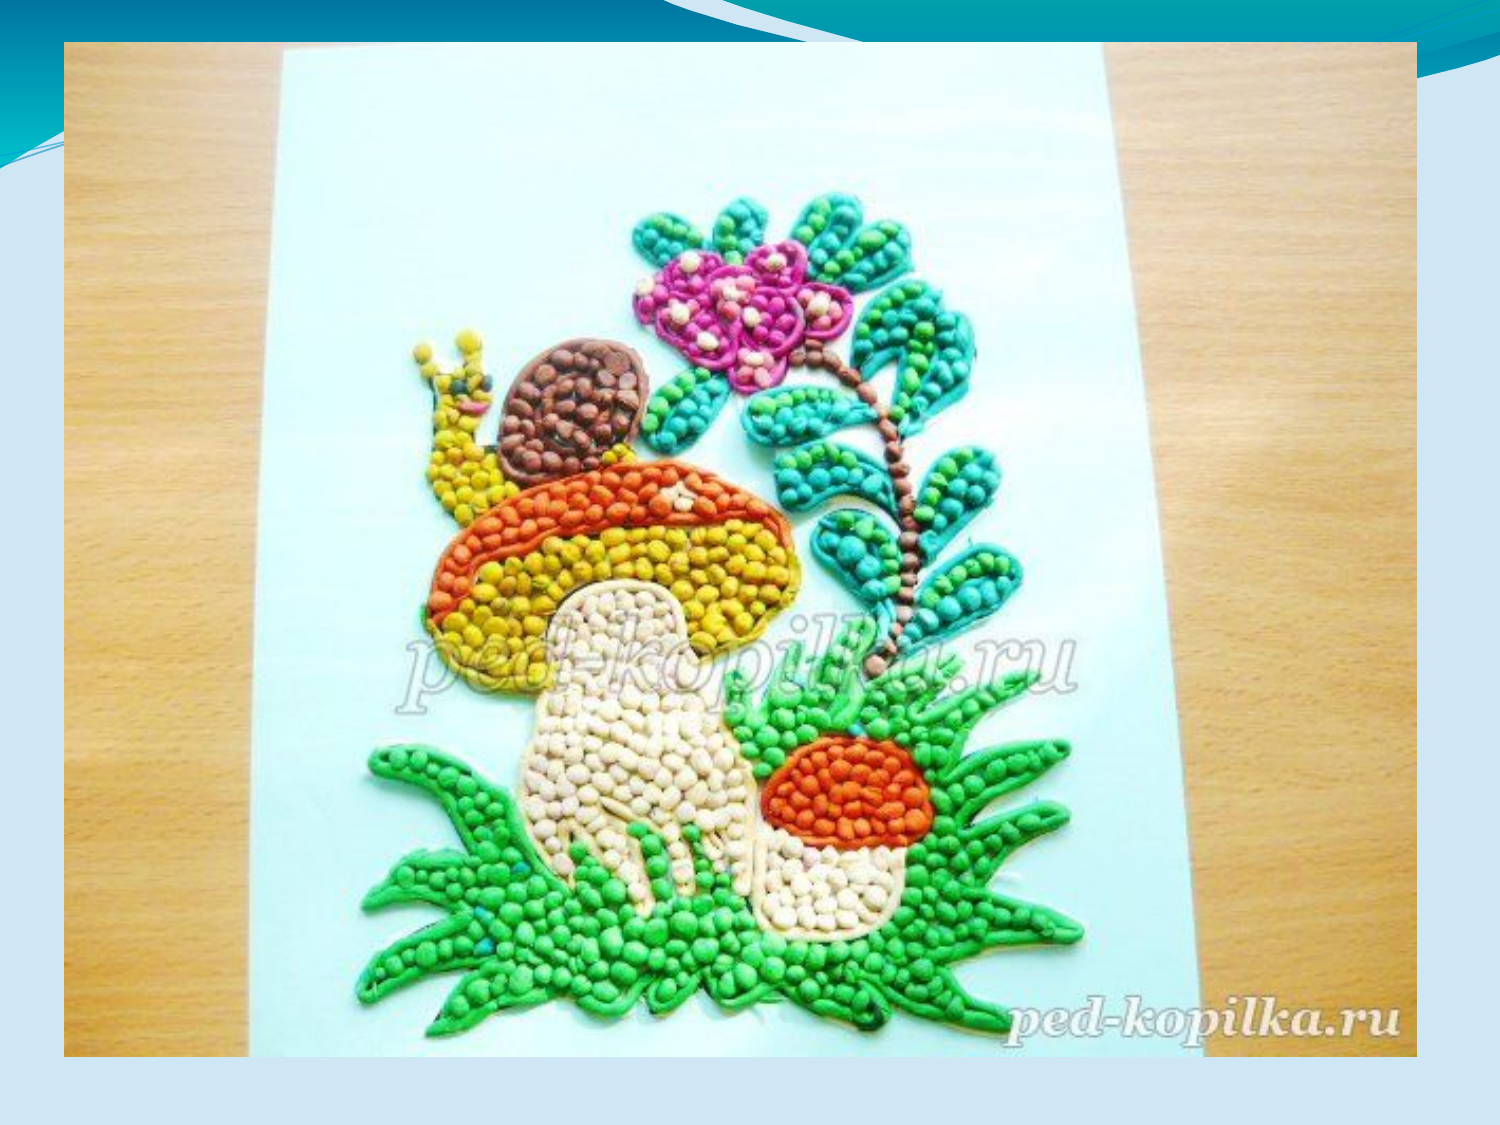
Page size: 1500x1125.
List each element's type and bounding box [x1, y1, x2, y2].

picture [64, 41, 1418, 1057]
